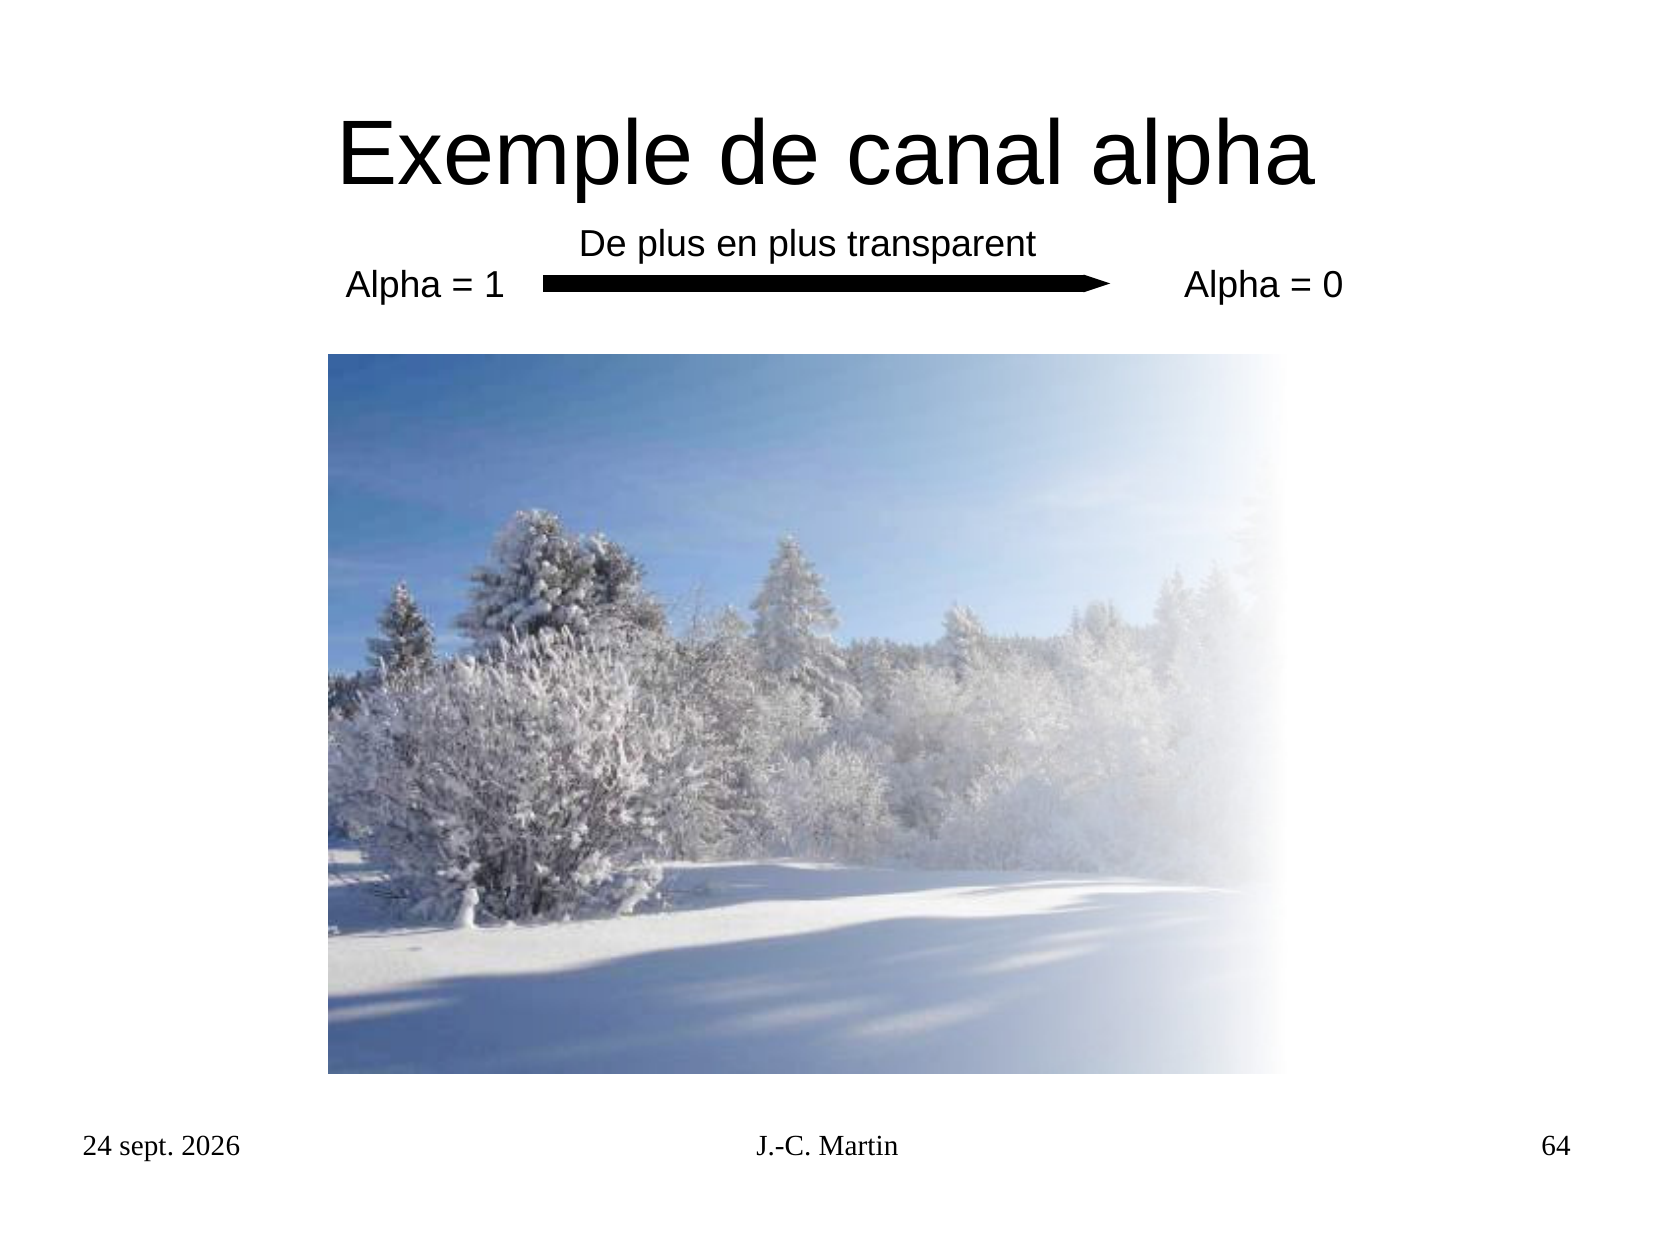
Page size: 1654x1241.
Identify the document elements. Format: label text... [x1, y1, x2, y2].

title Exemple de canal alpha [82, 49, 1571, 257]
text_box De plus en plus transparent [564, 214, 1052, 272]
picture [328, 354, 1288, 1074]
text_box Alpha = 1 [330, 256, 520, 314]
text_box Alpha = 0 [1169, 256, 1359, 314]
